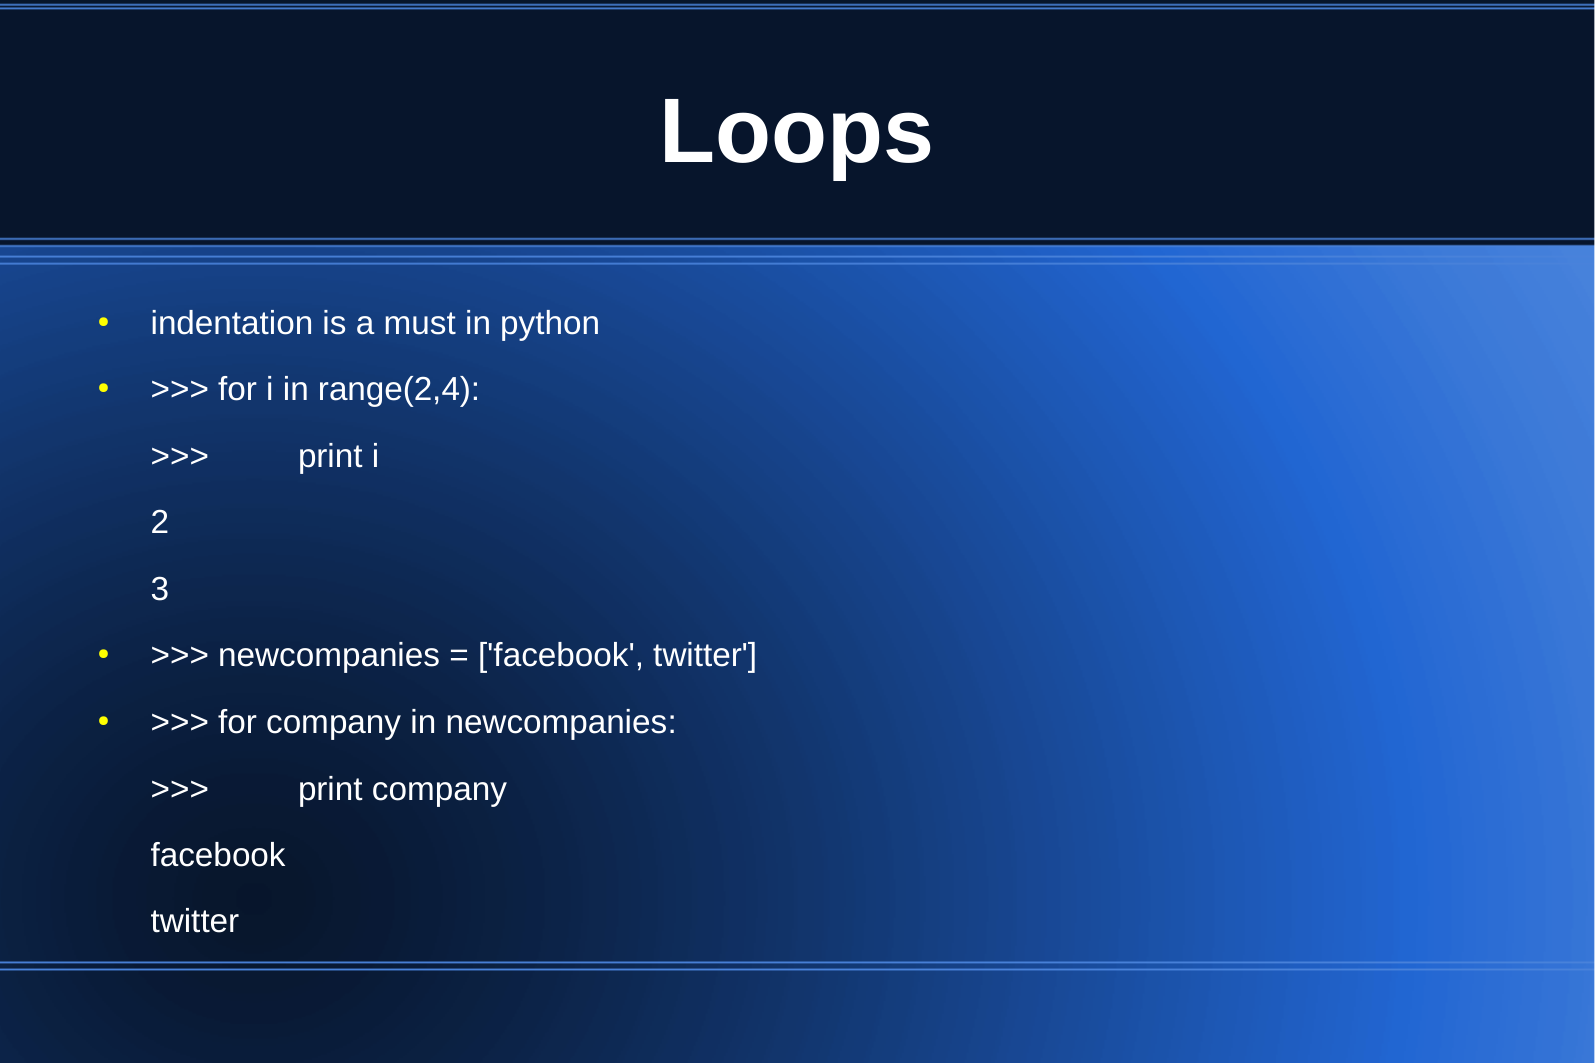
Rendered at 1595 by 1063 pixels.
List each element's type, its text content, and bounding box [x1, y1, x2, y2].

picture [0, 0, 1595, 1063]
title Loops [79, 49, 1515, 213]
list indentation is a must in python >>> for i in range(2,4): >>> print i 2 3 >>> newcompanies = ['facebook', twitter'] >>> for company in newcompanies: >>> print company facebook twitter [79, 304, 1515, 943]
